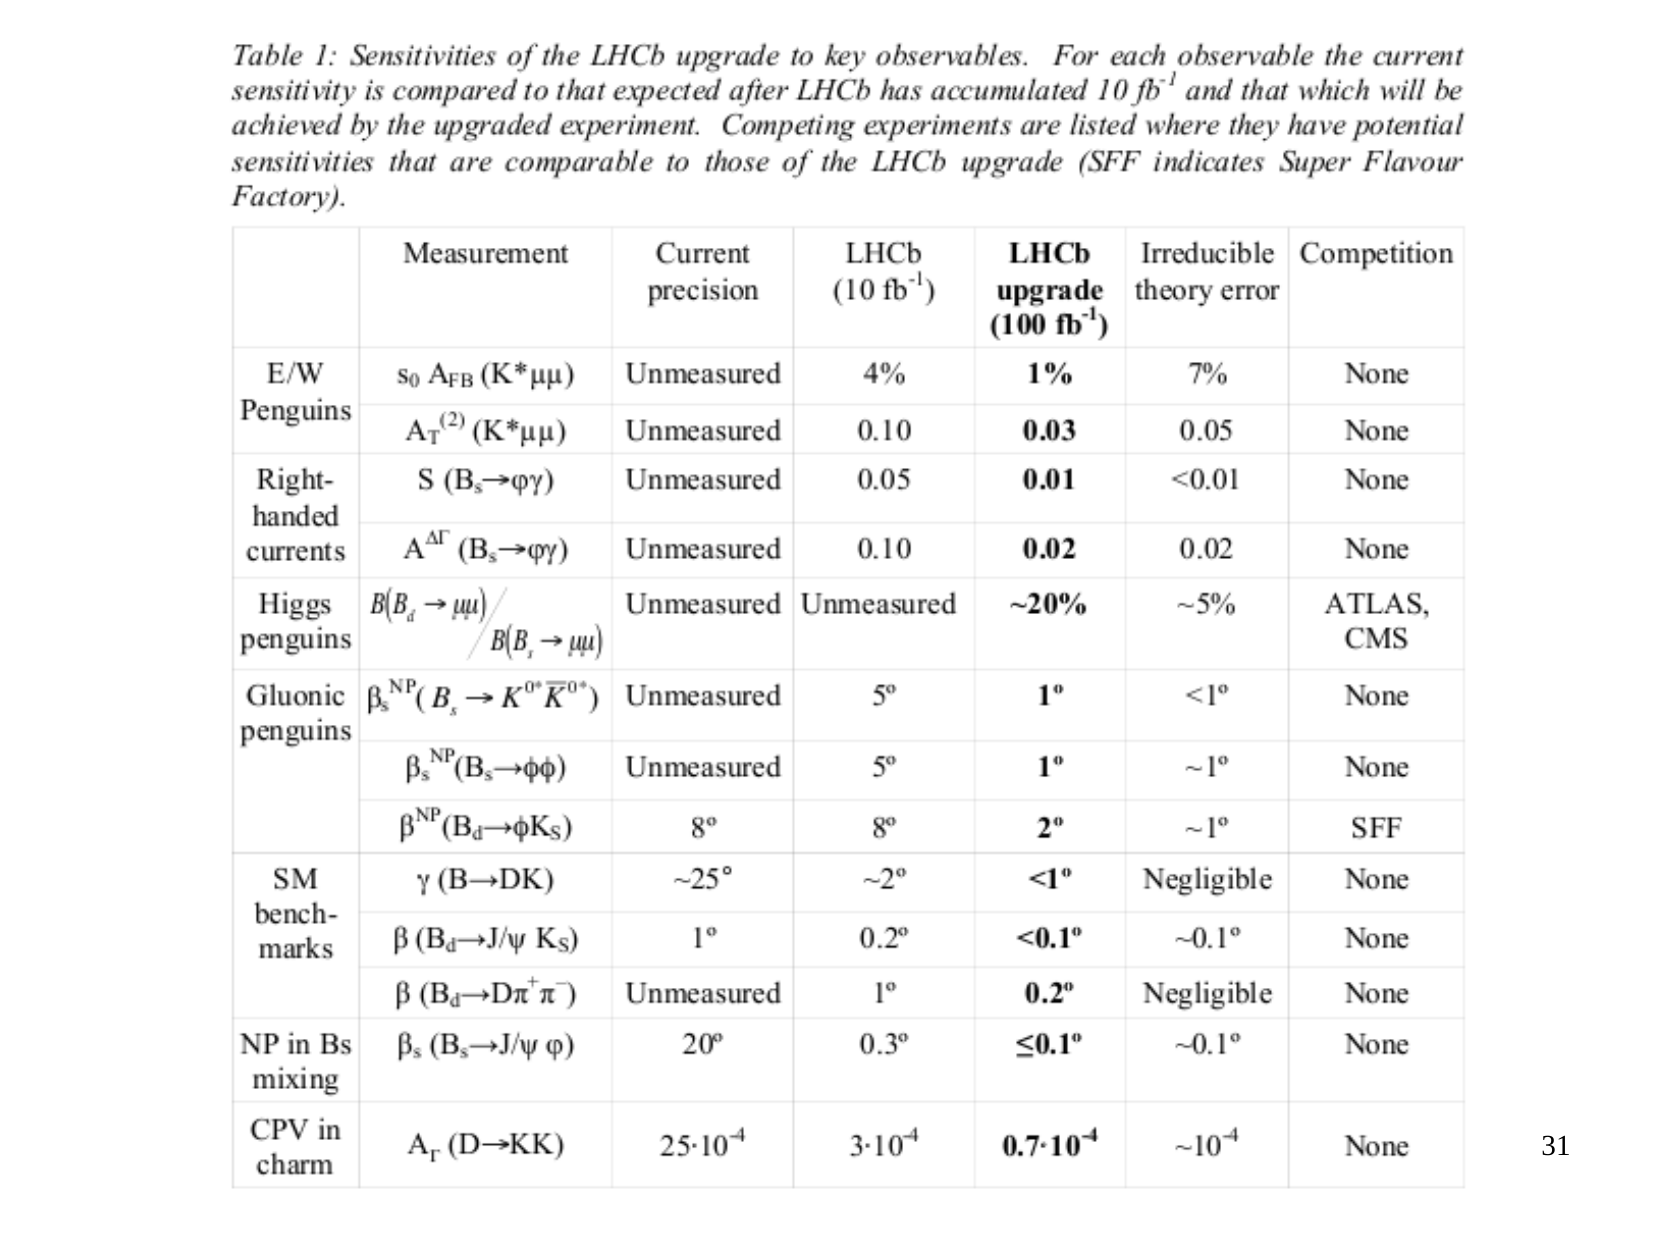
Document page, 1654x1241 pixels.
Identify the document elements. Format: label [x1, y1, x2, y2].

picture [208, 35, 1494, 1197]
